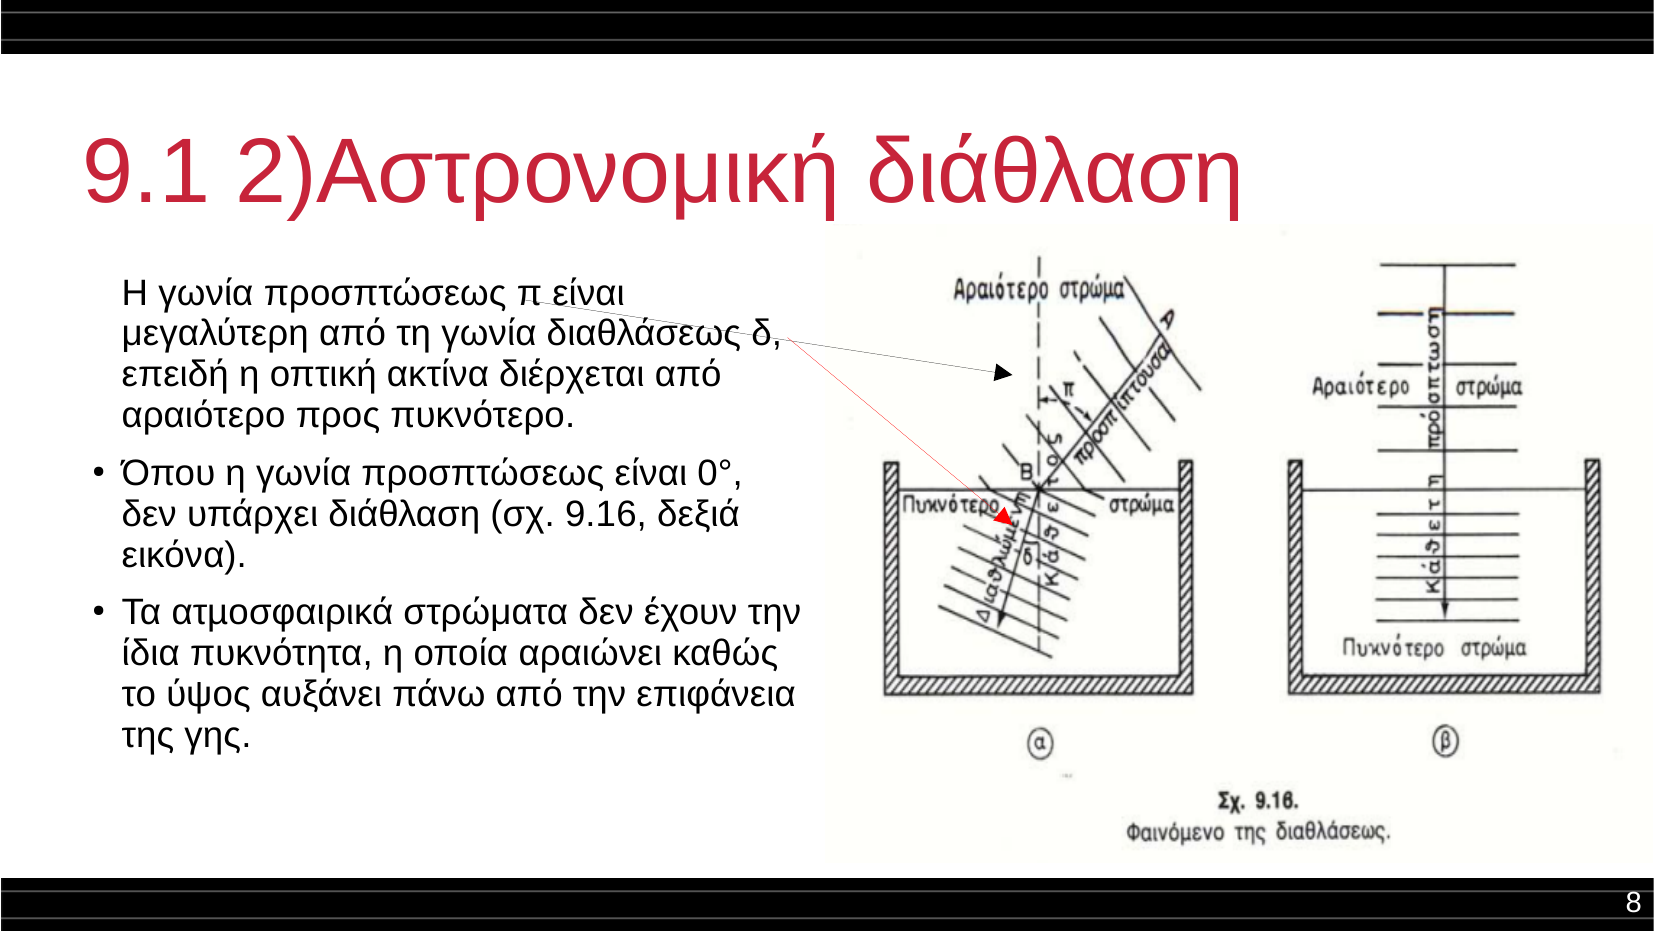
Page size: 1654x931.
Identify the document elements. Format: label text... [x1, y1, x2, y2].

picture [1, 878, 1654, 931]
picture [1, 0, 1654, 54]
picture [825, 224, 1653, 863]
list Η γωνία προσπτώσεως π είναι μεγαλύτερη από τη γωνία διαθλάσεως δ, επειδή η οπτική ακτίνα διέρχεται από αραιότερο προς πυκνότερο. Όπου η γωνία προσπτώσεως είναι 0°, δεν υπάρχει διάθλαση (σχ. 9.16, δεξιά εικόνα). Τα ατµοσφαιρικά στρώματα δεν έχουν την ίδια πυκνότητα, η οποία αραιώνει καθώς το ύψος αυξάνει πάνω από την επιφάνεια της γης. [82, 271, 809, 758]
title 9.1 2)Αστρονομική διάθλαση [82, 92, 1571, 249]
